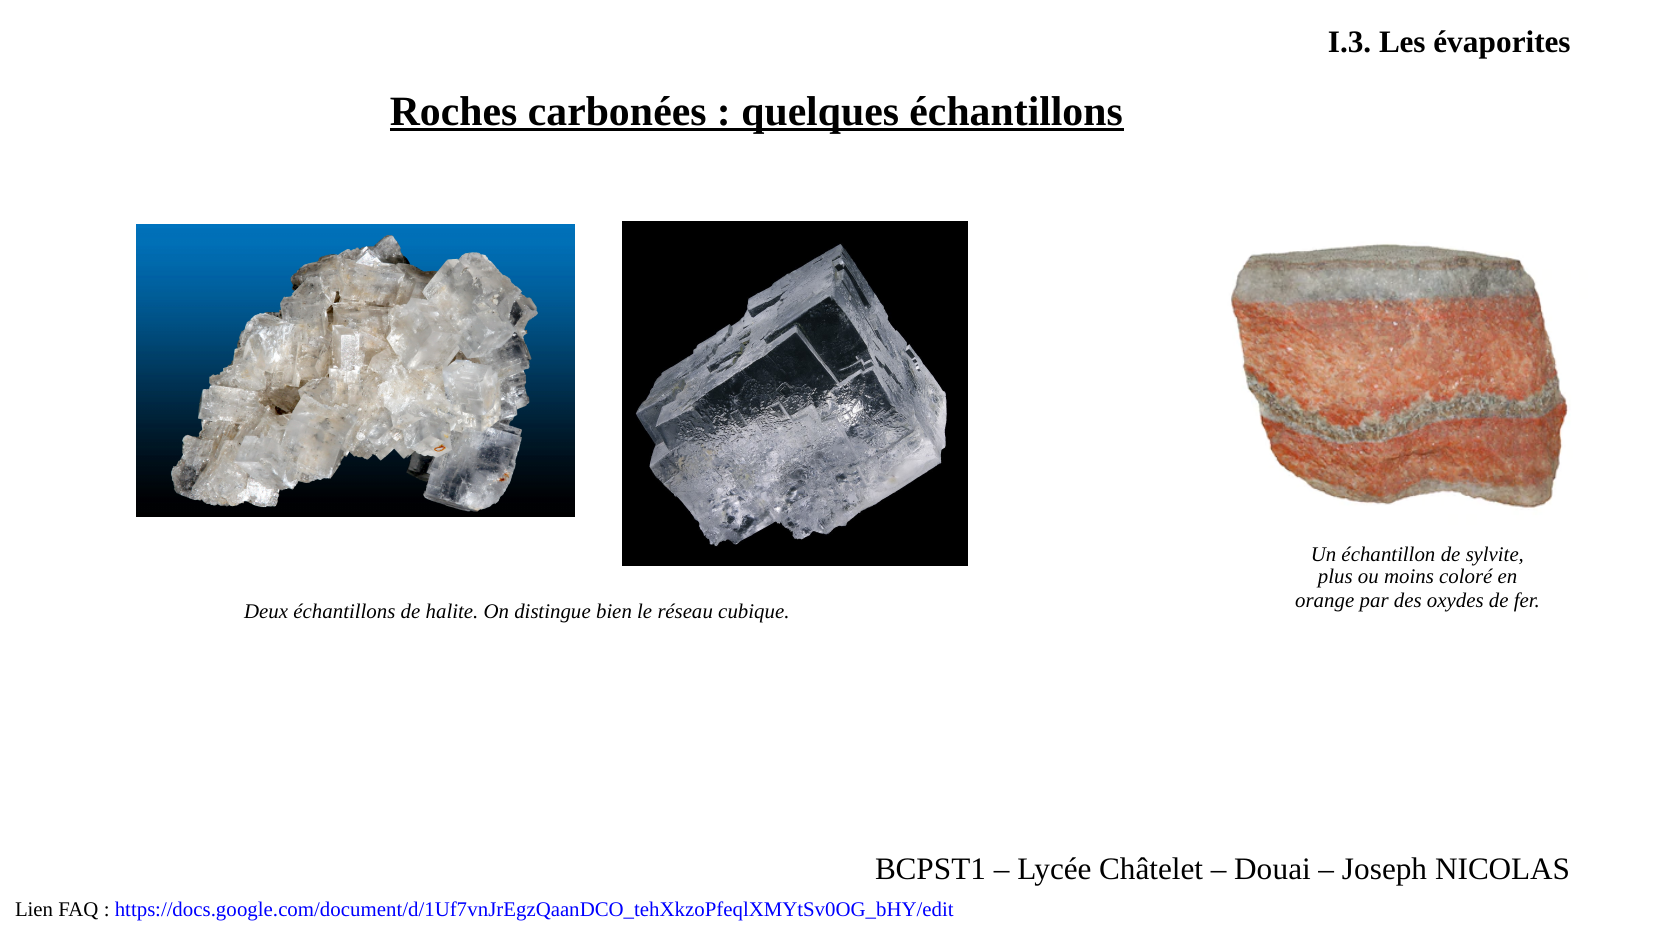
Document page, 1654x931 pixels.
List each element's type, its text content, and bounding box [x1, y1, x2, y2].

text_box BCPST1 – Lycée Châtelet – Douai – Joseph NICOLAS [637, 832, 1571, 905]
text_box I.3. Les évaporites [638, 5, 1572, 78]
picture [622, 221, 968, 566]
text_box Deux échantillons de halite. On distingue bien le réseau cubique. [167, 600, 873, 716]
picture [136, 224, 575, 517]
text_box Roches carbonées : quelques échantillons [94, 88, 1595, 157]
picture [1216, 230, 1588, 529]
text_box Lien FAQ : https://docs.google.com/document/d/1Uf7vnJrEgzQaanDCO_tehXkzoPfeqlXMYtSv0OG_bHY/edit [0, 897, 993, 931]
text_box Un échantillon de sylvite, plus ou moins coloré en orange par des oxydes de fer. [1294, 542, 1541, 623]
